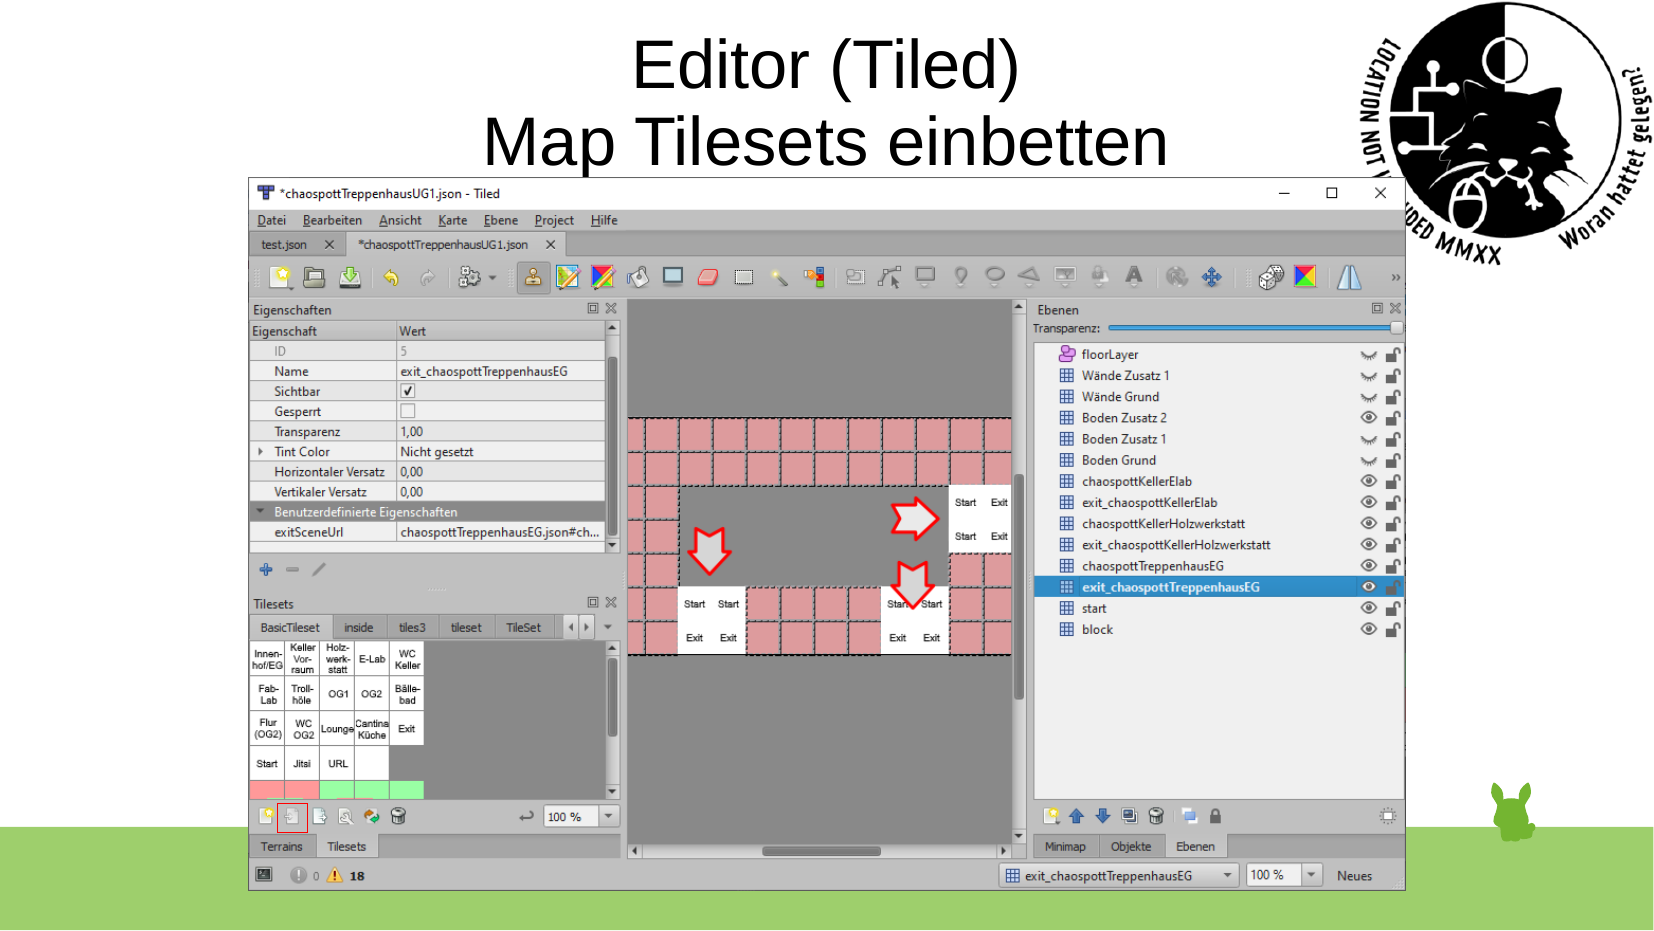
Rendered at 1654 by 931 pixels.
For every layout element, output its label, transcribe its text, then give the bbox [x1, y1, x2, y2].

picture [248, 0, 1654, 891]
title Editor (Tiled) Map Tilesets einbetten [88, 26, 1565, 181]
